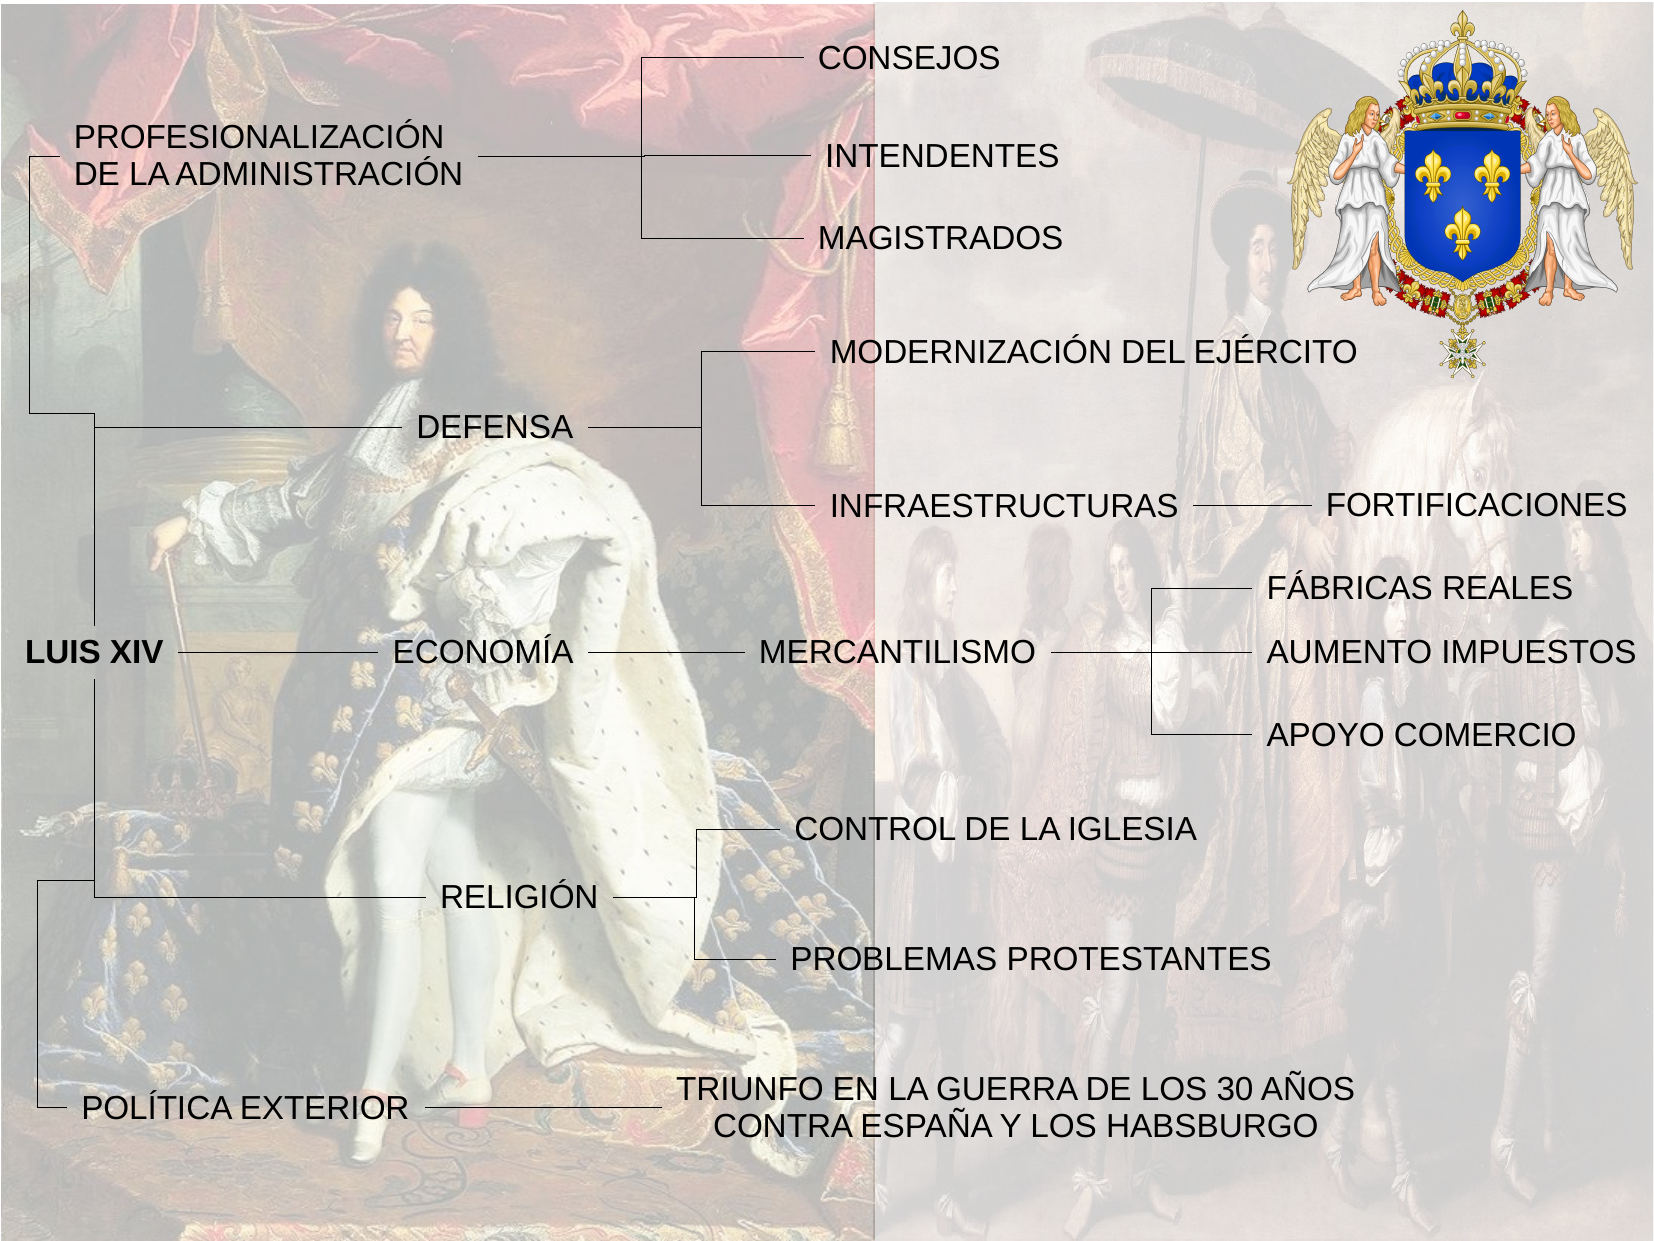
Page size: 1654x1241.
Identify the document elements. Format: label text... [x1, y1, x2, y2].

text_box MAGISTRADOS [803, 212, 1079, 265]
text_box INTENDENTES [810, 129, 1075, 183]
text_box MERCANTILISMO [744, 625, 1052, 679]
text_box ECONOMÍA [377, 625, 589, 679]
text_box DEFENSA [401, 401, 589, 454]
text_box FORTIFICACIONES [1311, 479, 1643, 532]
text_box AUMENTO IMPUESTOS [1251, 625, 1653, 679]
text_box INFRAESTRUCTURAS [814, 479, 1194, 532]
picture [1, 2, 1654, 1241]
text_box CONTROL DE LA IGLESIA [779, 803, 1213, 856]
text_box PROFESIONALIZACIÓN DE LA ADMINISTRACIÓN [59, 111, 479, 201]
text_box APOYO COMERCIO [1251, 708, 1592, 761]
text_box RELIGIÓN [425, 871, 614, 924]
text_box CONSEJOS [803, 31, 1016, 84]
text_box TRIUNFO EN LA GUERRA DE LOS 30 AÑOS CONTRA ESPAÑA Y LOS HABSBURGO [661, 1062, 1372, 1153]
text_box LUIS XIV [10, 625, 179, 680]
text_box POLÍTICA EXTERIOR [66, 1081, 426, 1134]
text_box MODERNIZACIÓN DEL EJÉRCITO [814, 325, 1287, 378]
text_box FÁBRICAS REALES [1251, 562, 1589, 615]
text_box PROBLEMAS PROTESTANTES [775, 933, 1288, 986]
